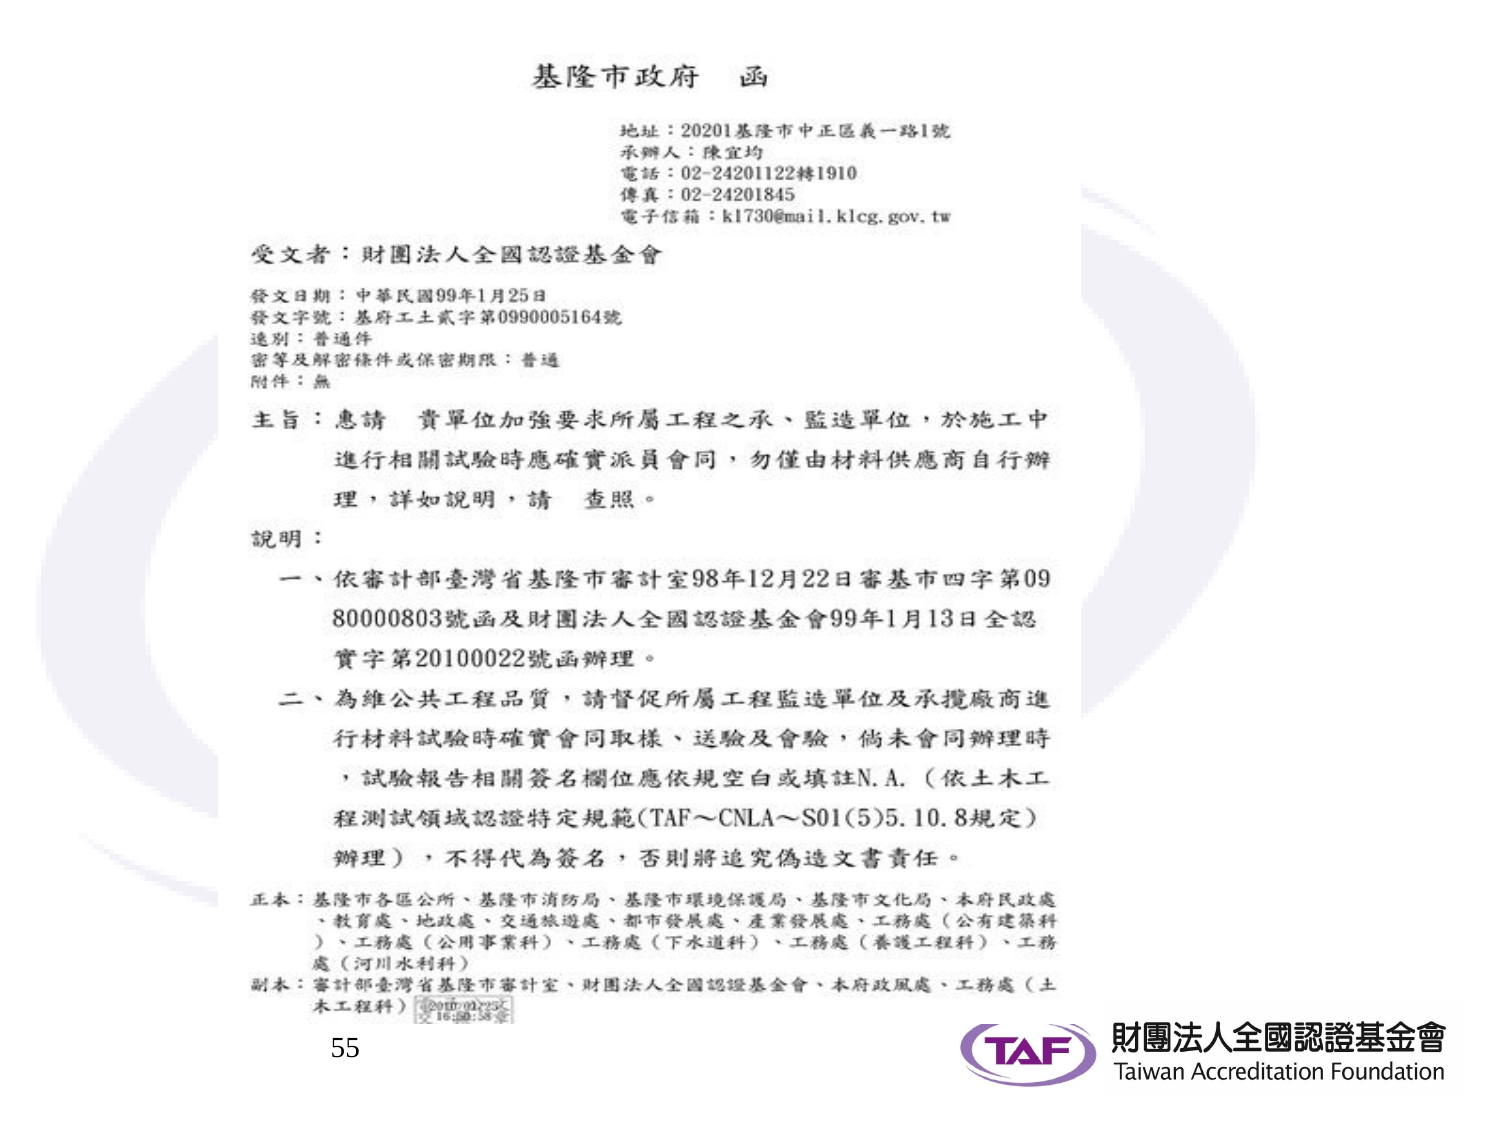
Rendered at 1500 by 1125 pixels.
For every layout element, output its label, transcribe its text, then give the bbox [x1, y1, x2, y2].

text_box <編號> [199, 1021, 376, 1125]
picture [218, 54, 1462, 1097]
